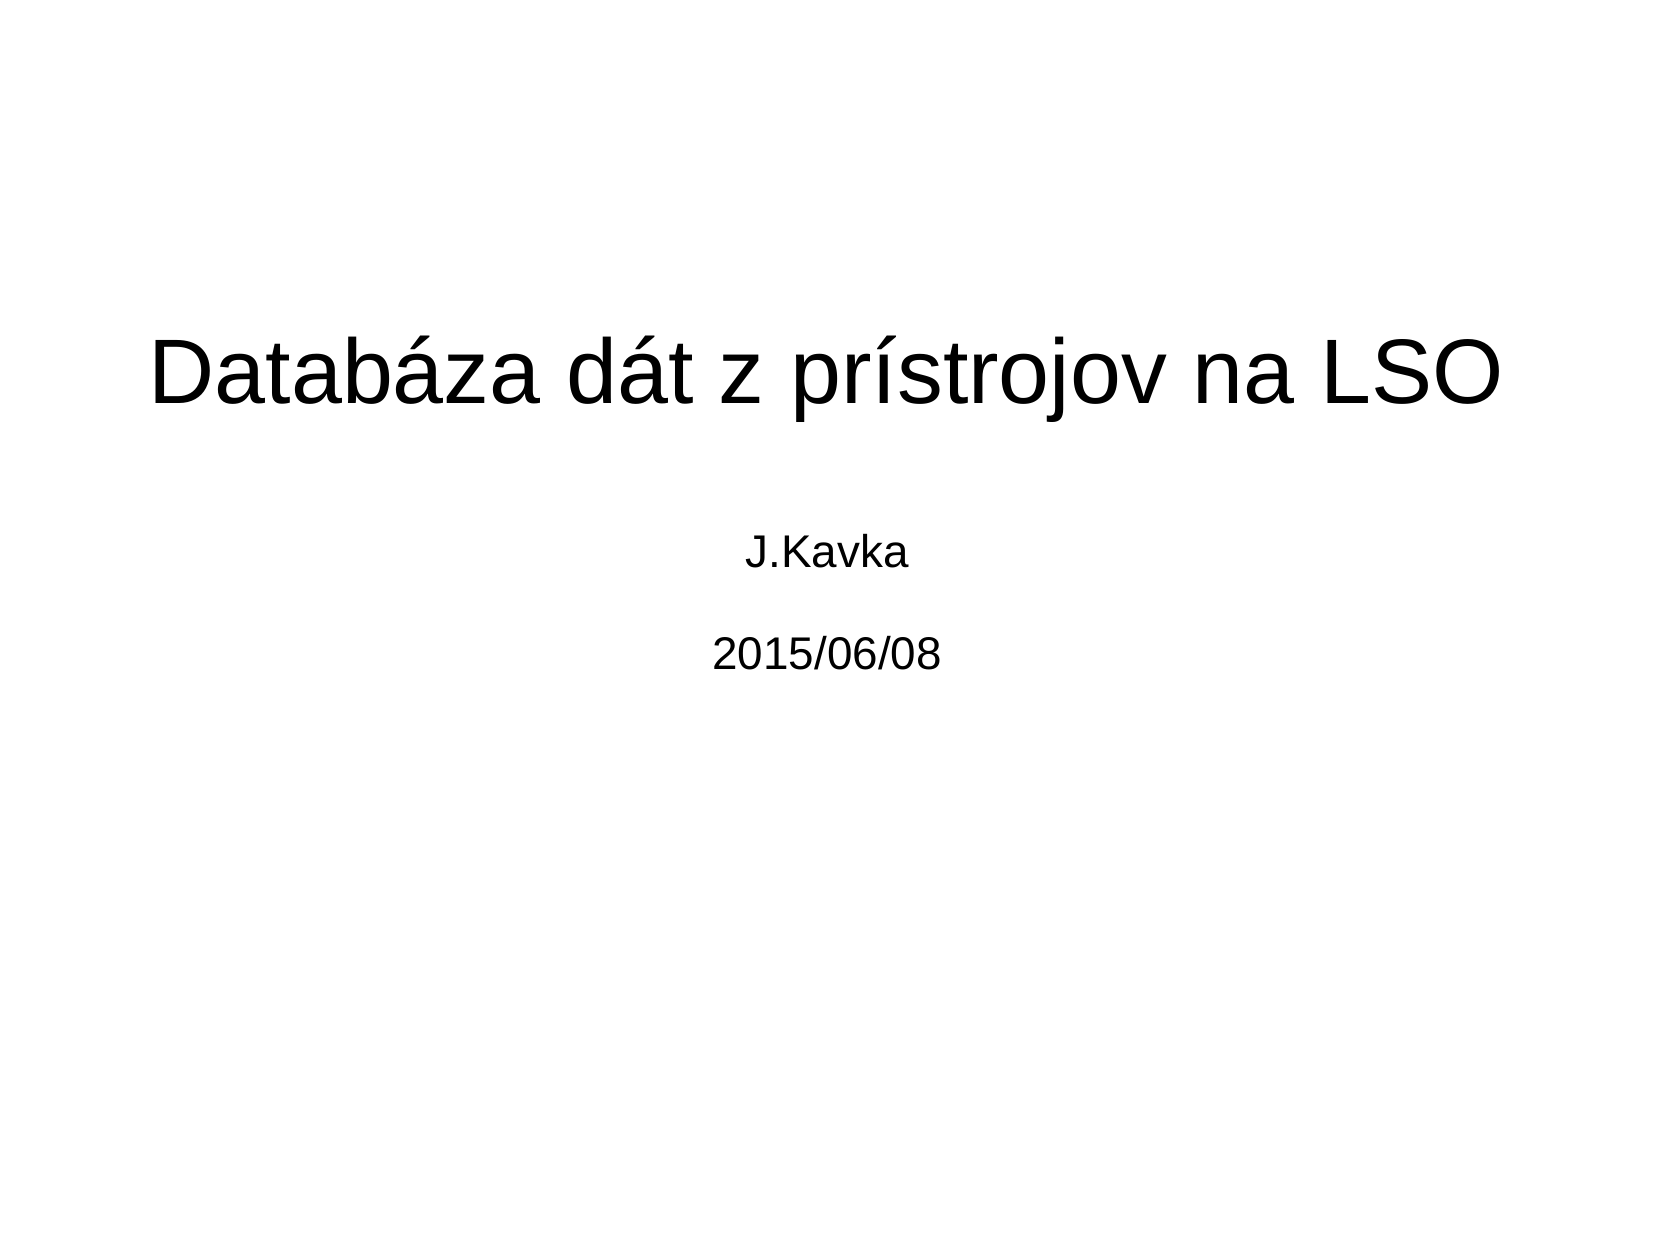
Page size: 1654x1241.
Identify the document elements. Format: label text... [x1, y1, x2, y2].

text_box Databáza dát z prístrojov na LSO J.Kavka 2015/06/08 [133, 313, 1521, 688]
